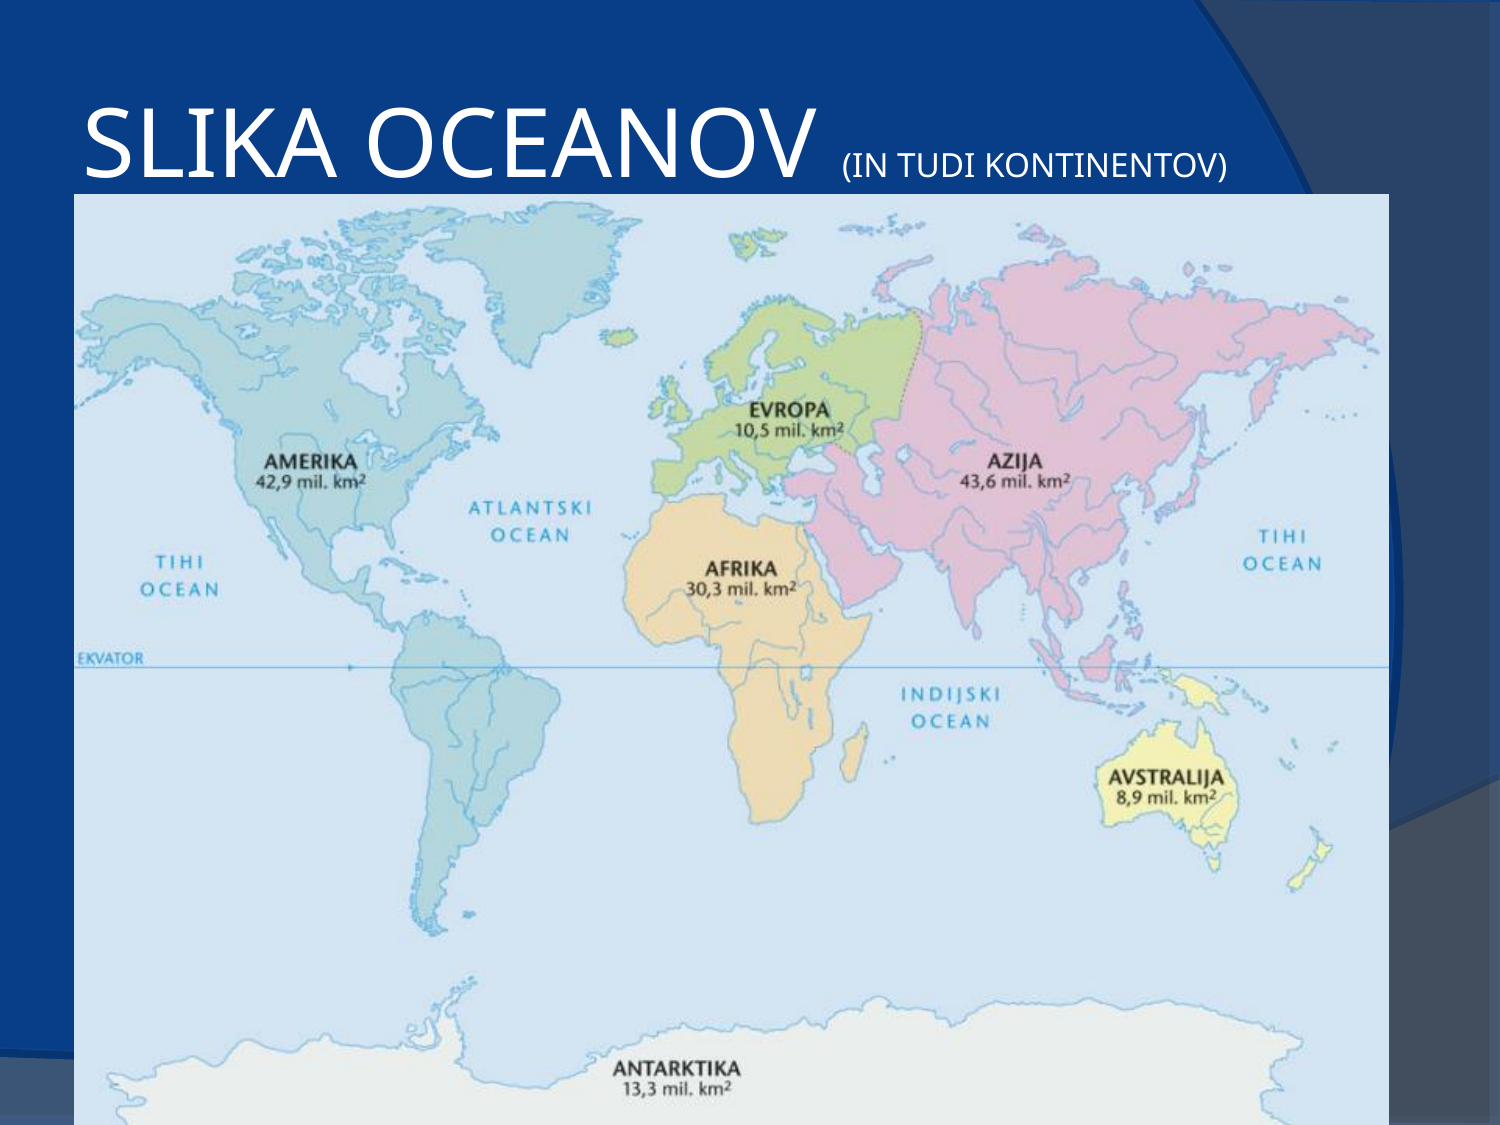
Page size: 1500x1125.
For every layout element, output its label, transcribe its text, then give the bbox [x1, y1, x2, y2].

title SLIKA OCEANOV (IN TUDI KONTINENTOV) [75, 45, 1300, 194]
picture [0, 194, 1500, 1125]
